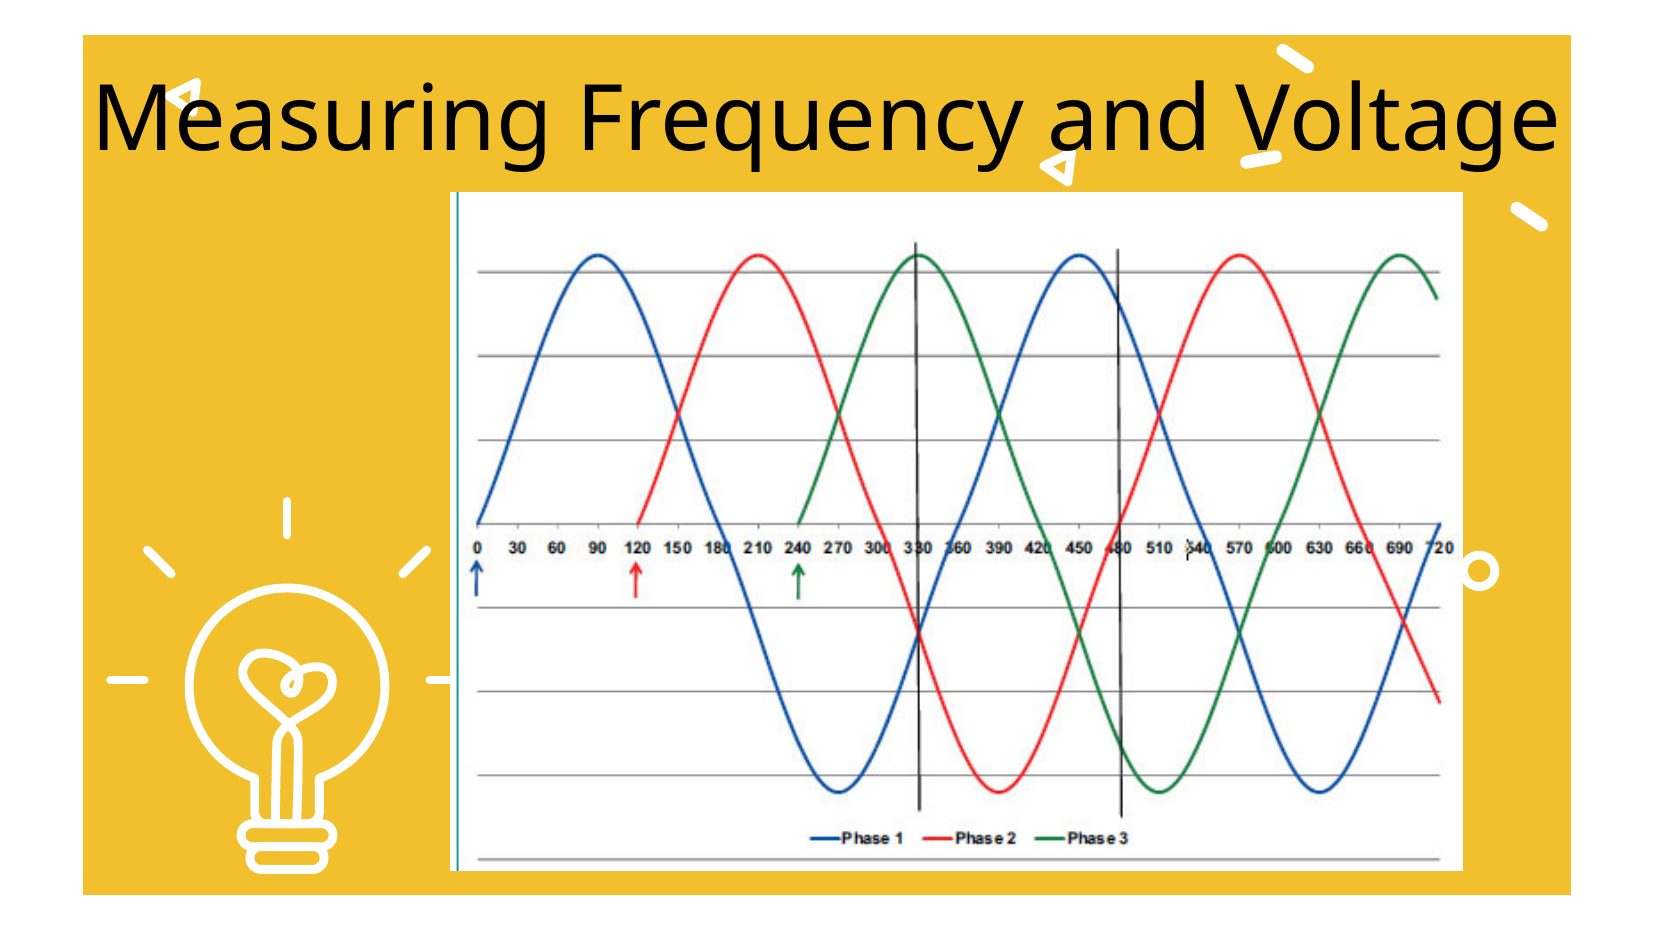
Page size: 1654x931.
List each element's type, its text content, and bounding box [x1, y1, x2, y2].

title Measuring Frequency and Voltage [82, 37, 1571, 193]
picture [450, 192, 1463, 871]
